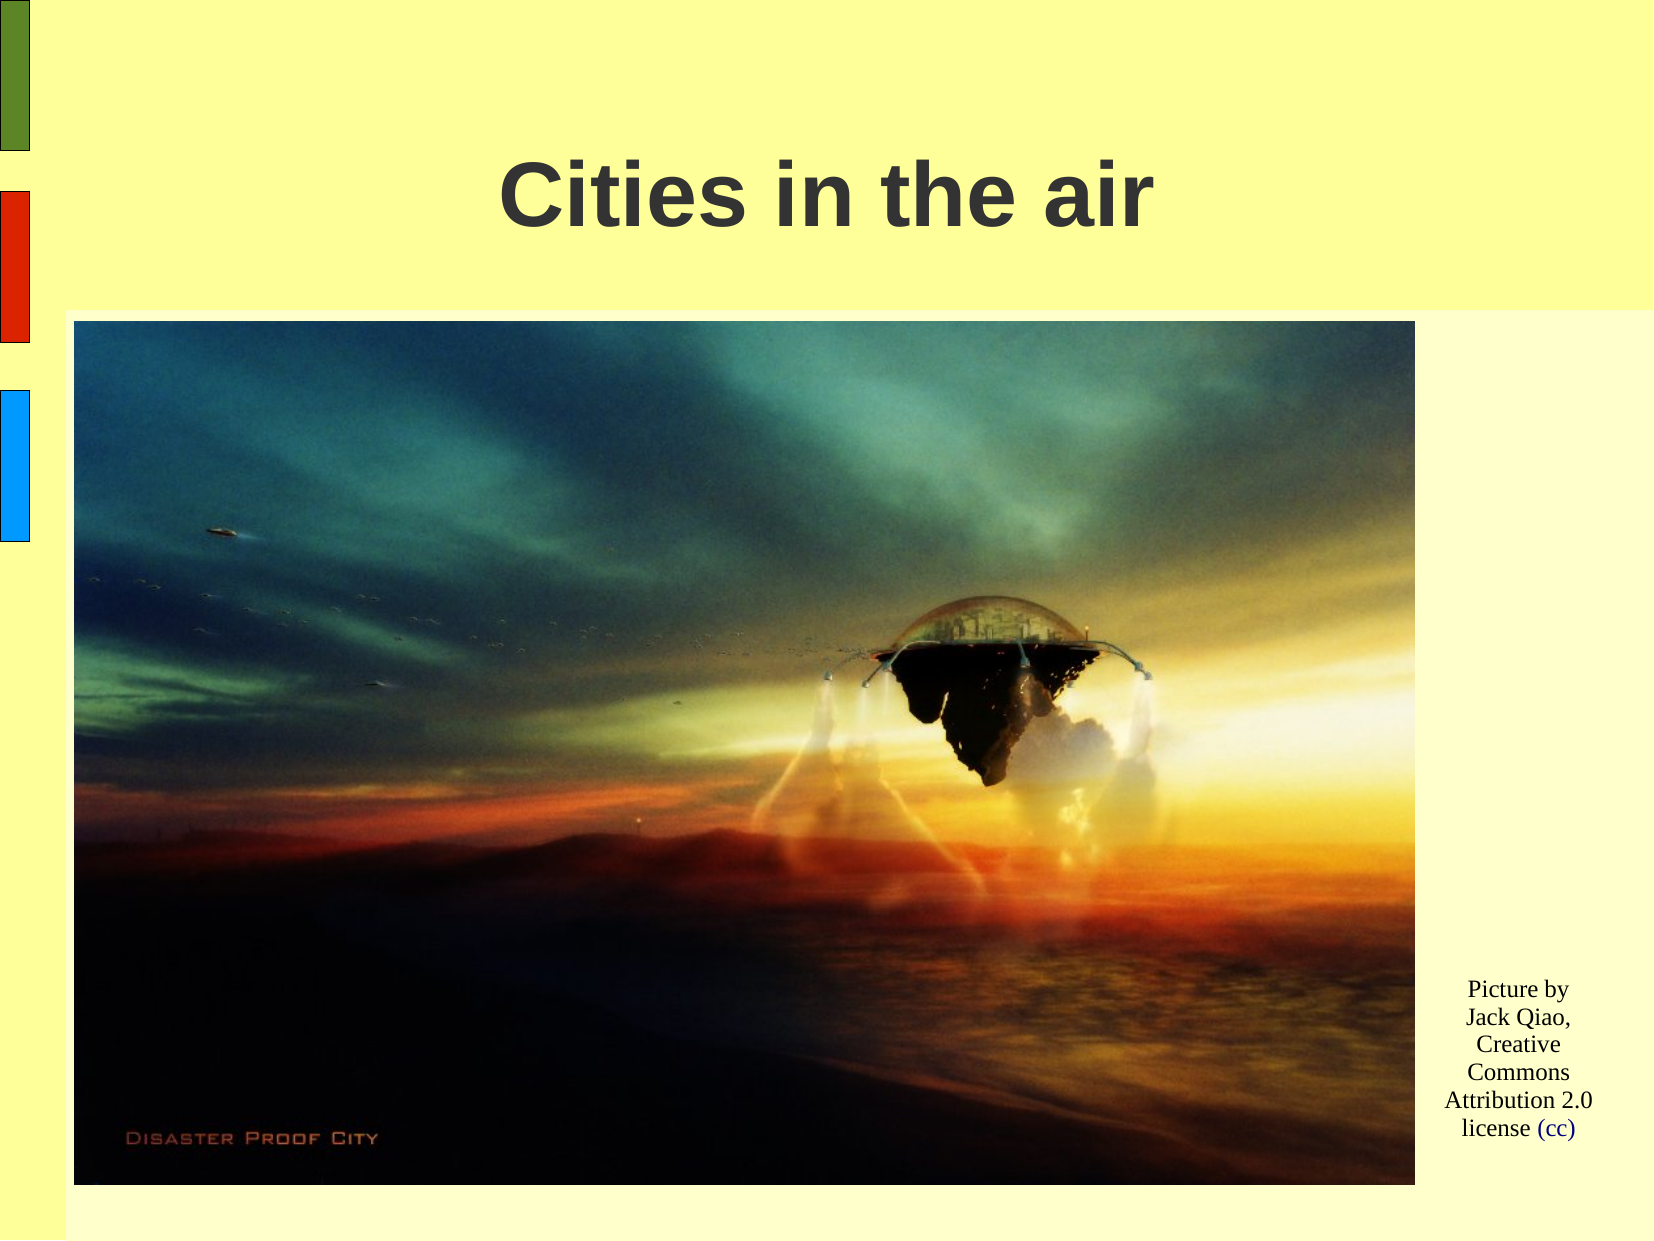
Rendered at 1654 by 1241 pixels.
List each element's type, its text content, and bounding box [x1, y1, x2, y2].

picture [74, 321, 1415, 1185]
title Cities in the air [121, 91, 1534, 299]
text_box Picture by Jack Qiao, Creative Commons Attribution 2.0 license (cc) [1424, 974, 1613, 1163]
